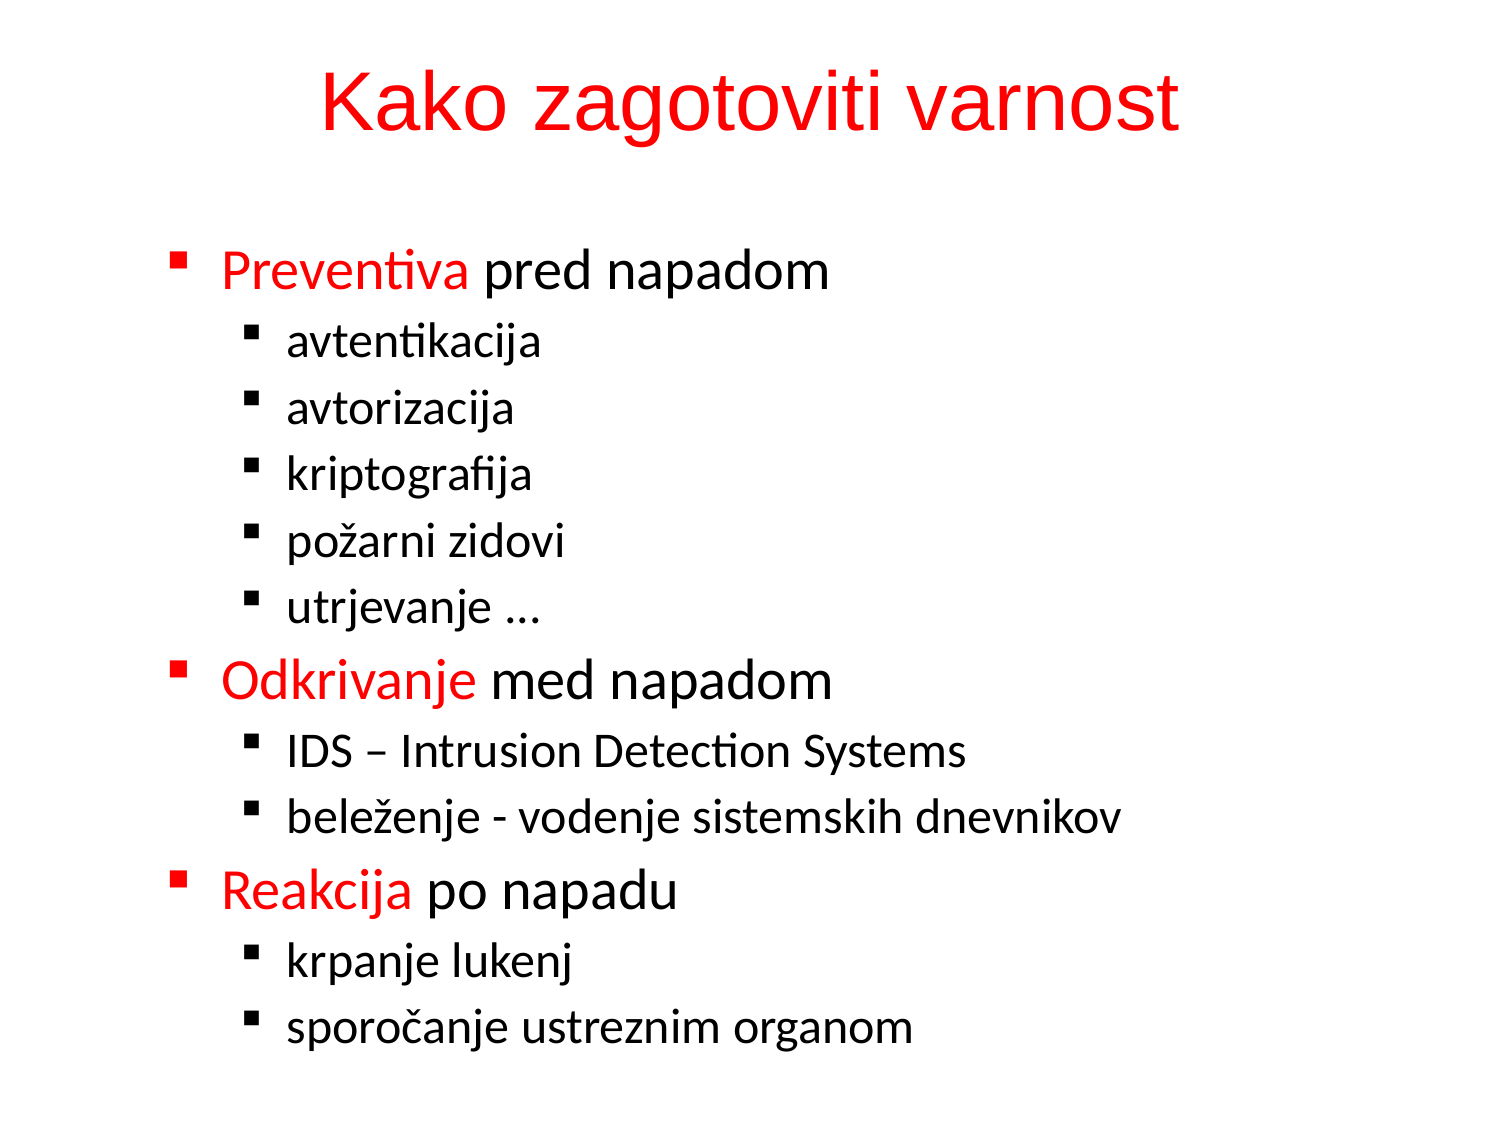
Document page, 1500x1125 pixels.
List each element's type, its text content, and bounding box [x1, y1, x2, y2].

title Kako zagotoviti varnost [75, 39, 1426, 156]
list Preventiva pred napadom avtentikacija avtorizacija kriptografija požarni zidovi utrjevanje ... Odkrivanje med napadom IDS – Intrusion Detection Systems beleženje - vodenje sistemskih dnevnikov Reakcija po napadu krpanje lukenj sporočanje ustreznim organom [150, 231, 1500, 1063]
